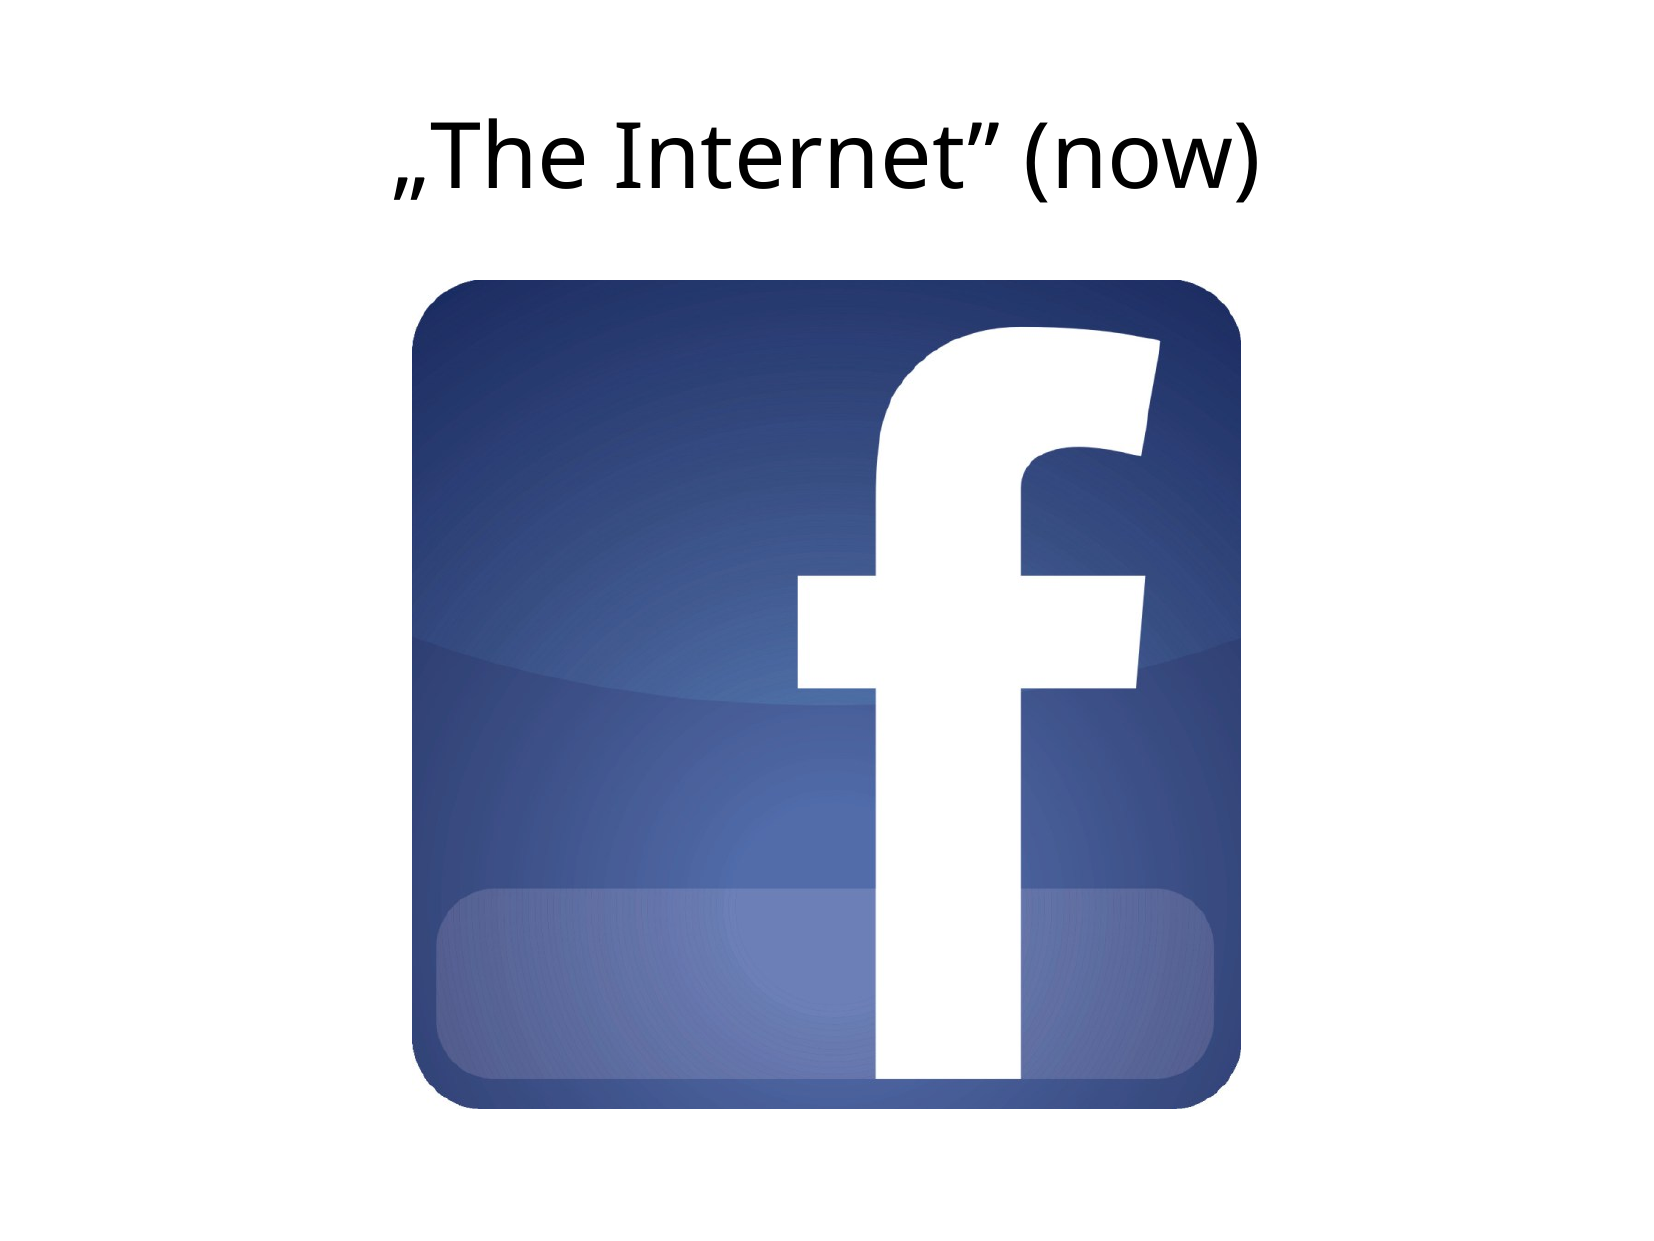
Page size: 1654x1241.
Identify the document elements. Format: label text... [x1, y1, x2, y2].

title „The Internet” (now) [82, 49, 1571, 257]
picture [412, 280, 1241, 1109]
